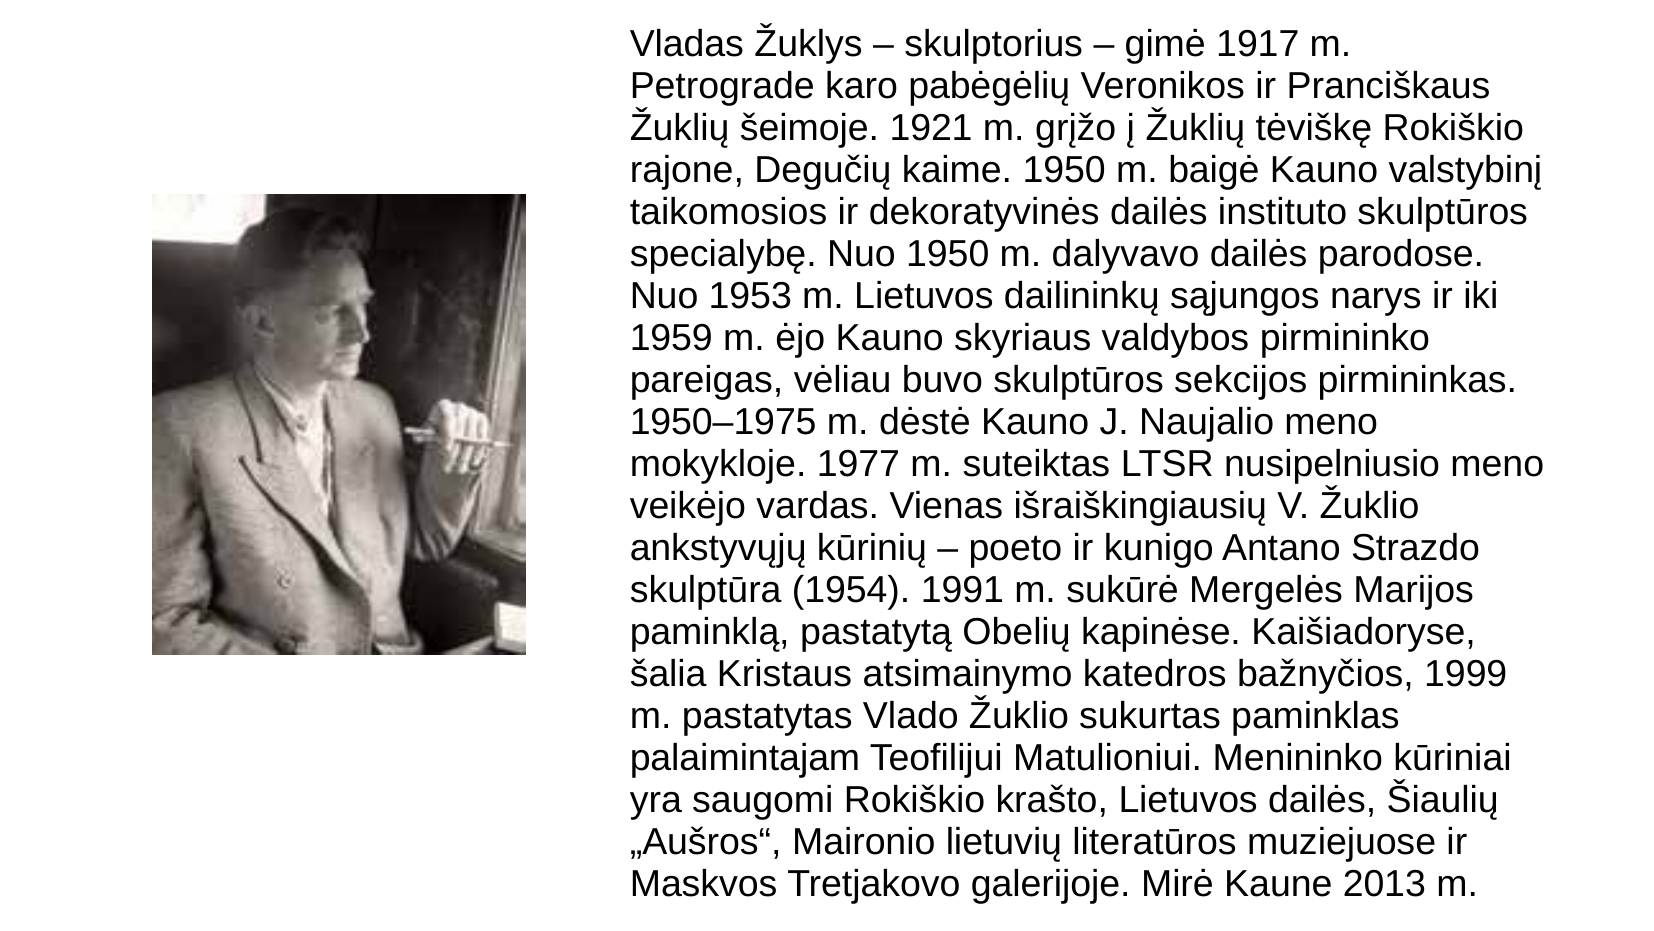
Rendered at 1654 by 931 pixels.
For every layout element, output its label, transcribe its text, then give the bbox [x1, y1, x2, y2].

picture [152, 194, 526, 655]
text_box Vladas Žuklys – skulptorius – gimė 1917 m. Petrograde karo pabėgėlių Veronikos ir Pranciškaus Žuklių šeimoje. 1921 m. grįžo į Žuklių tėviškę Rokiškio rajone, Degučių kaime. 1950 m. baigė Kauno valstybinį taikomosios ir dekoratyvinės dailės instituto skulptūros specialybę. Nuo 1950 m. dalyvavo dailės parodose. Nuo 1953 m. Lietuvos dailininkų sąjungos narys ir iki 1959 m. ėjo Kauno skyriaus valdybos pirmininko pareigas, vėliau buvo skulptūros sekcijos pirmininkas. 1950–1975 m. dėstė Kauno J. Naujalio meno mokykloje. 1977 m. suteiktas LTSR nusipelniusio meno veikėjo vardas. Vienas išraiškingiausių V. Žuklio ankstyvųjų kūrinių – poeto ir kunigo Antano Strazdo skulptūra (1954). 1991 m. sukūrė Mergelės Marijos paminklą, pastatytą Obelių kapinėse. Kaišiadoryse, šalia Kristaus atsimainymo katedros bažnyčios, 1999 m. pastatytas Vlado Žuklio sukurtas paminklas palaimintajam Teofilijui Matulioniui. Menininko kūriniai yra saugomi Rokiškio krašto, Lietuvos dailės, Šiaulių „Aušros“, Maironio lietuvių literatūros muziejuose ir Maskvos Tretjakovo galerijoje. Mirė Kaune 2013 m. [615, 15, 1561, 931]
